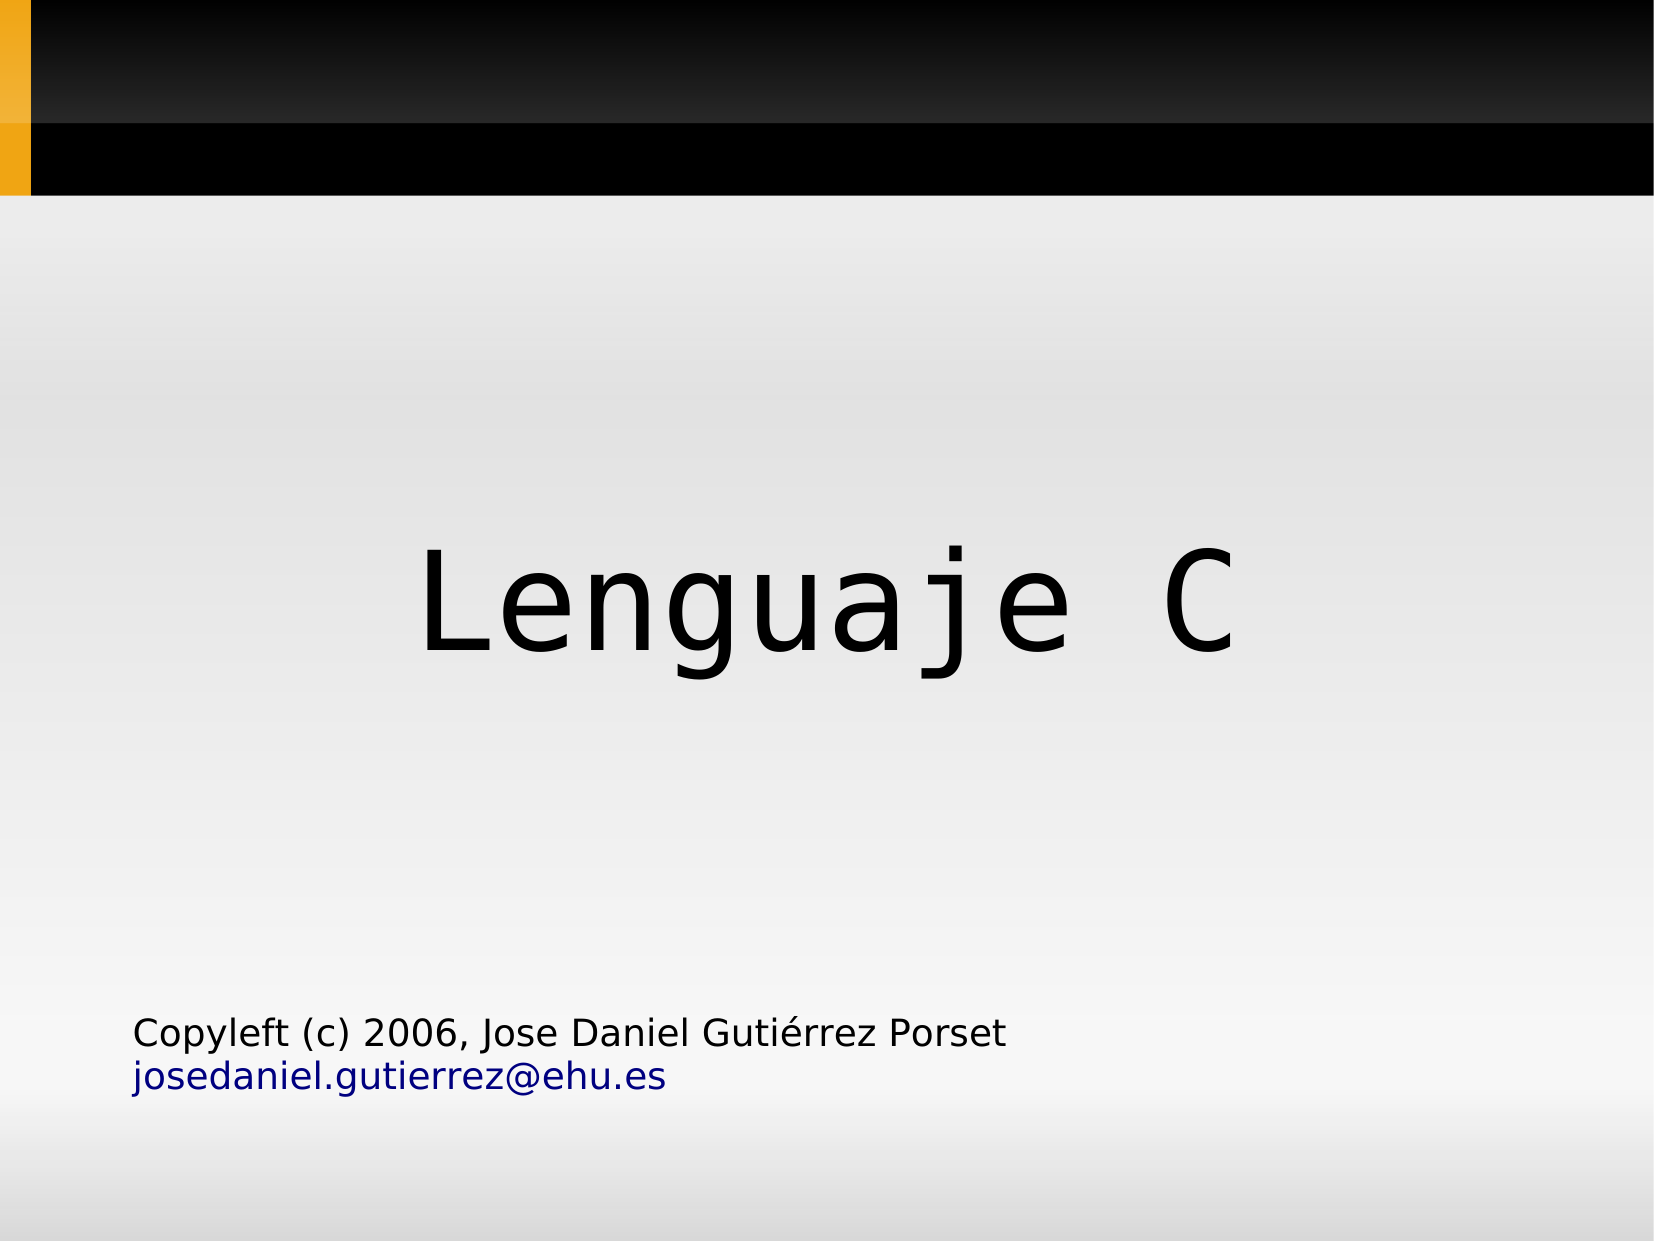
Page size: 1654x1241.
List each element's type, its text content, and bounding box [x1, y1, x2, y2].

picture [0, 0, 1654, 1241]
text_box Lenguaje C [82, 290, 1571, 916]
text_box Copyleft (c) 2006, Jose Daniel Gutiérrez Porset josedaniel.gutierrez@ehu.es [117, 1003, 1034, 1106]
